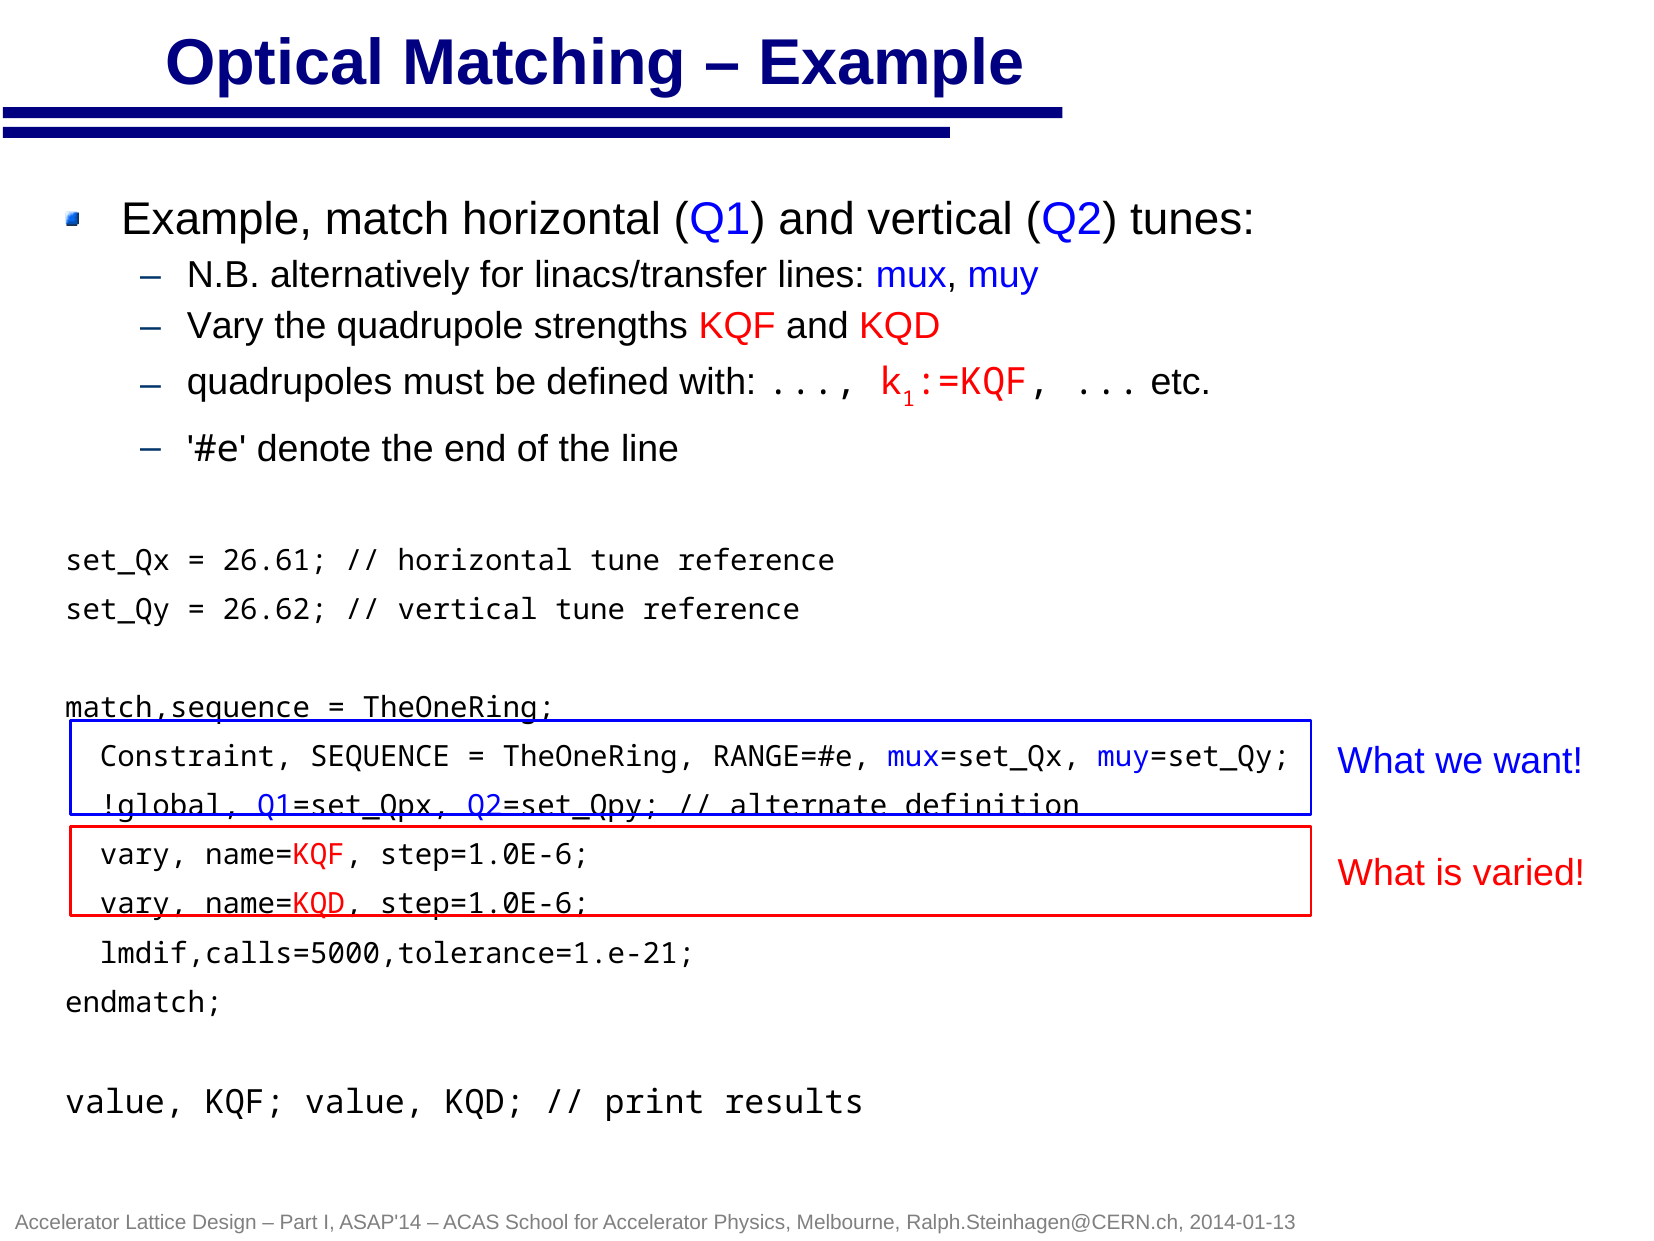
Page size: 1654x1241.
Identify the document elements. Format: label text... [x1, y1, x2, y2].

text_box What we want! [1322, 732, 1596, 790]
title Optical Matching – Example [165, 0, 1323, 124]
list Example, match horizontal (Q1) and vertical (Q2) tunes: N.B. alternatively for linacs/transfer lines: mux, muy Vary the quadrupole strengths KQF and KQD quadrupoles must be defined with: ..., k1:=KQF, ... etc. '#e' denote the end of the line set_Qx = 26.61; // horizontal tune reference set_Qy = 26.62; // vertical tune reference match,sequence = TheOneRing; Constraint, SEQUENCE = TheOneRing, RANGE=#e, mux=set_Qx, muy=set_Qy; !global, Q1=set_Qpx, Q2=set_Qpy; // alternate definition vary, name=KQF, step=1.0E-6; vary, name=KQD, step=1.0E-6; lmdif,calls=5000,tolerance=1.e-21; endmatch; value, KQF; value, KQD; // print results [65, 192, 1628, 1205]
text_box What is varied! [1322, 844, 1600, 902]
